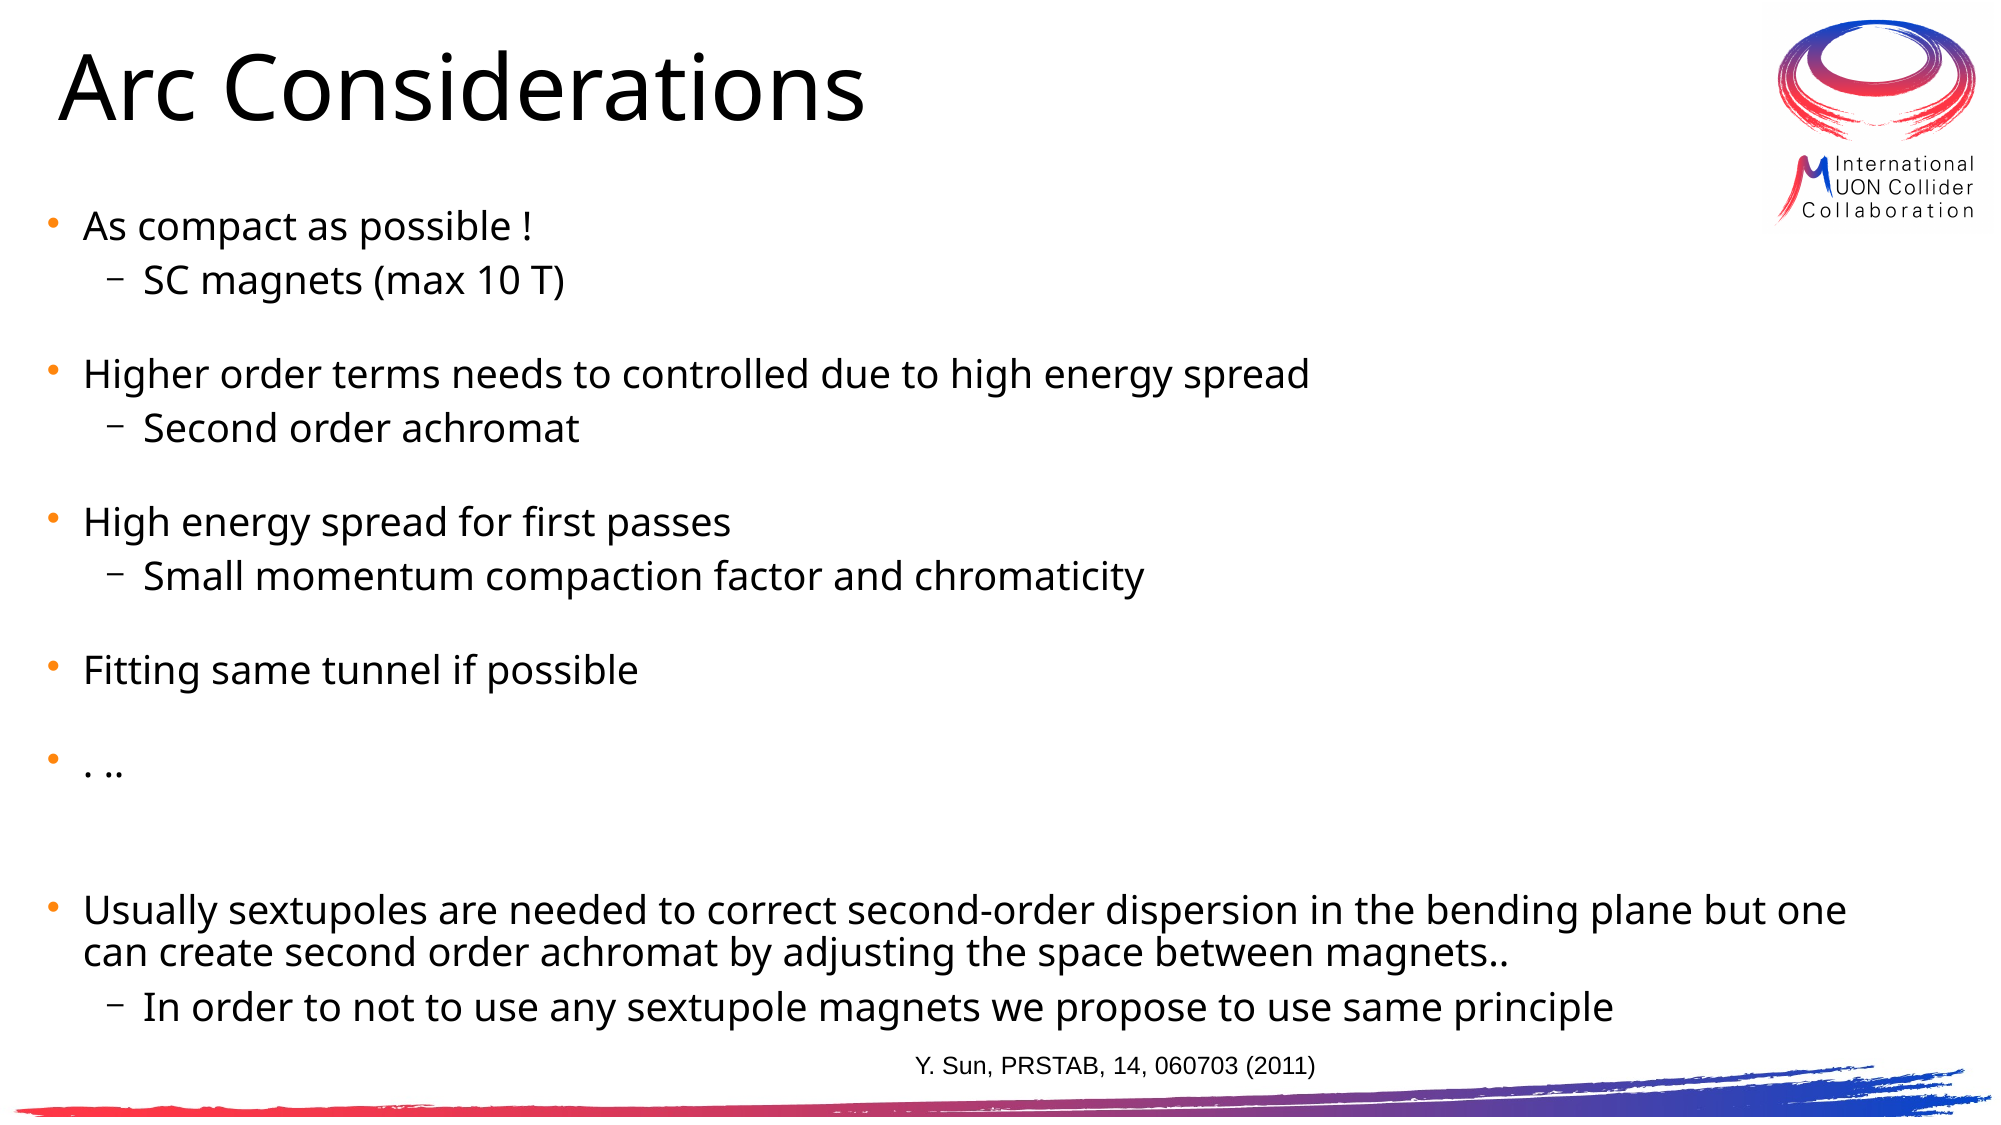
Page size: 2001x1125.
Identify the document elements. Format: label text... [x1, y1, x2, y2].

title Arc Considerations [43, 20, 1735, 160]
picture [1762, 2, 1994, 234]
list As compact as possible ! SC magnets (max 10 T) Higher order terms needs to controlled due to high energy spread Second order achromat High energy spread for first passes Small momentum compaction factor and chromaticity Fitting same tunnel if possible . .. Usually sextupoles are needed to correct second-order dispersion in the bending plane but one can create second order achromat by adjusting the space between magnets.. In order to not to use any sextupole magnets we propose to use same principle [31, 160, 1913, 1051]
text_box Y. Sun, PRSTAB, 14, 060703 (2011) [900, 1044, 1388, 1088]
picture [0, 1058, 2000, 1117]
